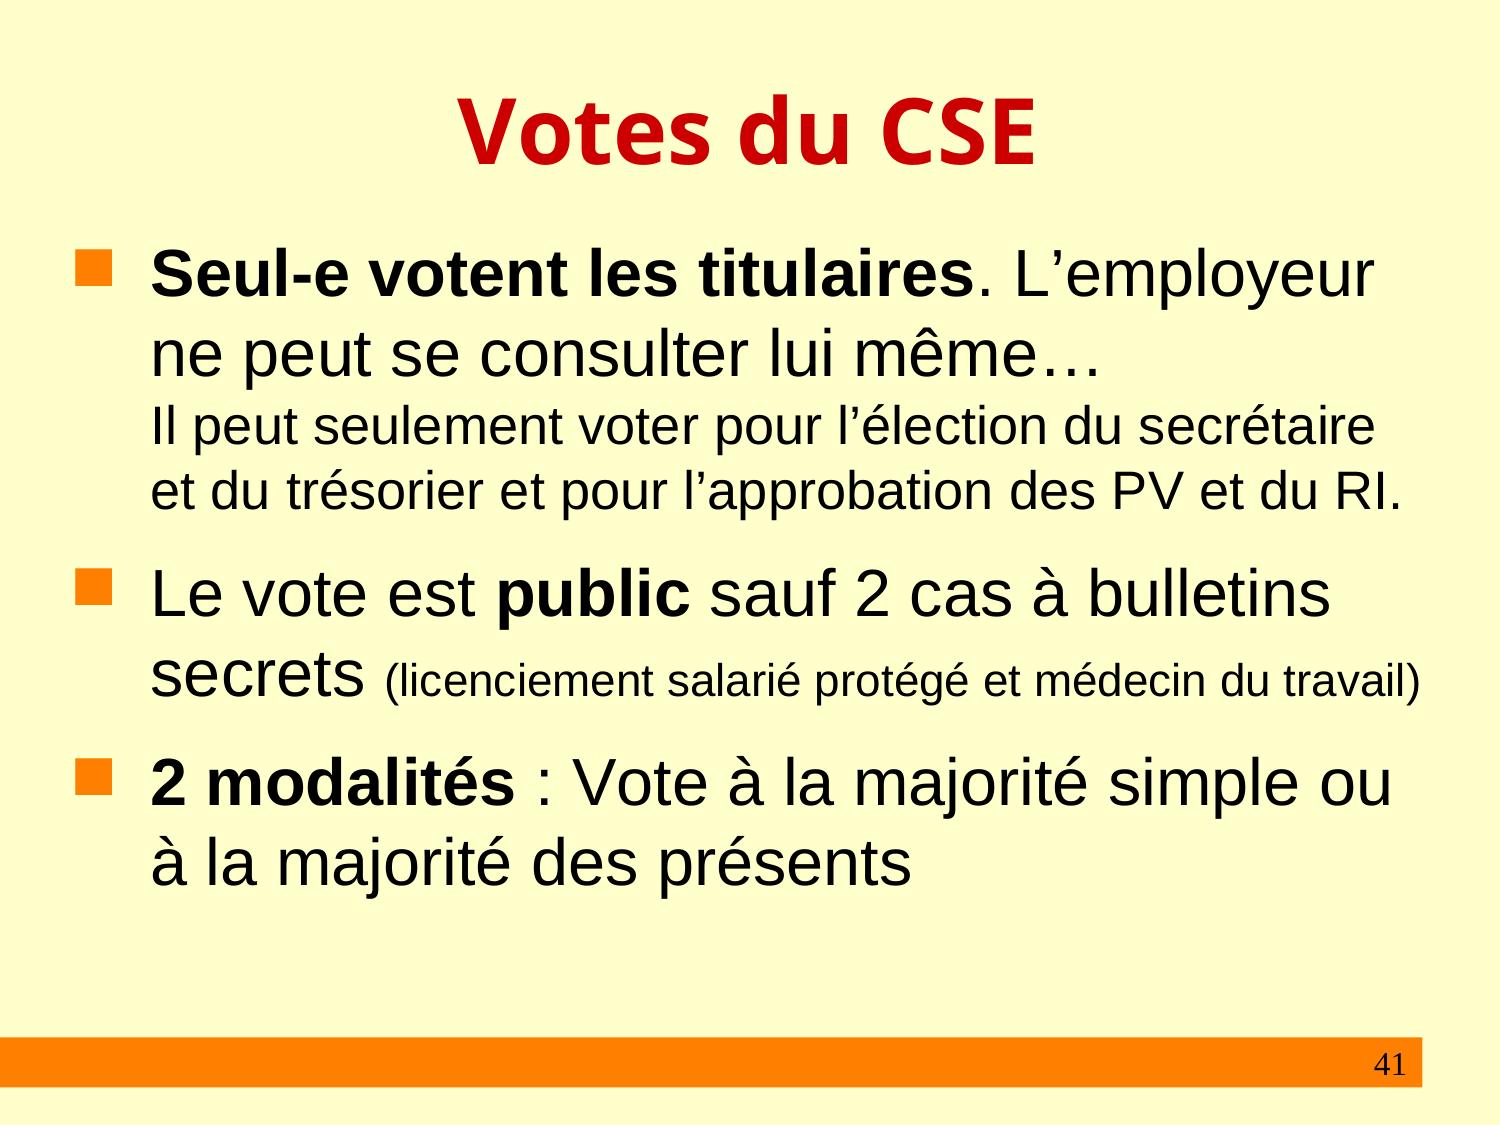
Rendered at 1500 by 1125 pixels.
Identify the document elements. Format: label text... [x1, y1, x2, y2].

title Votes du CSE [74, 20, 1423, 222]
text_box Seul-e votent les titulaires. L’employeur ne peut se consulter lui même… Il peut seulement voter pour l’élection du secrétaire et du trésorier et pour l’approbation des PV et du RI. Le vote est public sauf 2 cas à bulletins secrets (licenciement salarié protégé et médecin du travail) 2 modalités : Vote à la majorité simple ou à la majorité des présents [59, 222, 1446, 1064]
text_box <numéro> [0, 1037, 1423, 1088]
